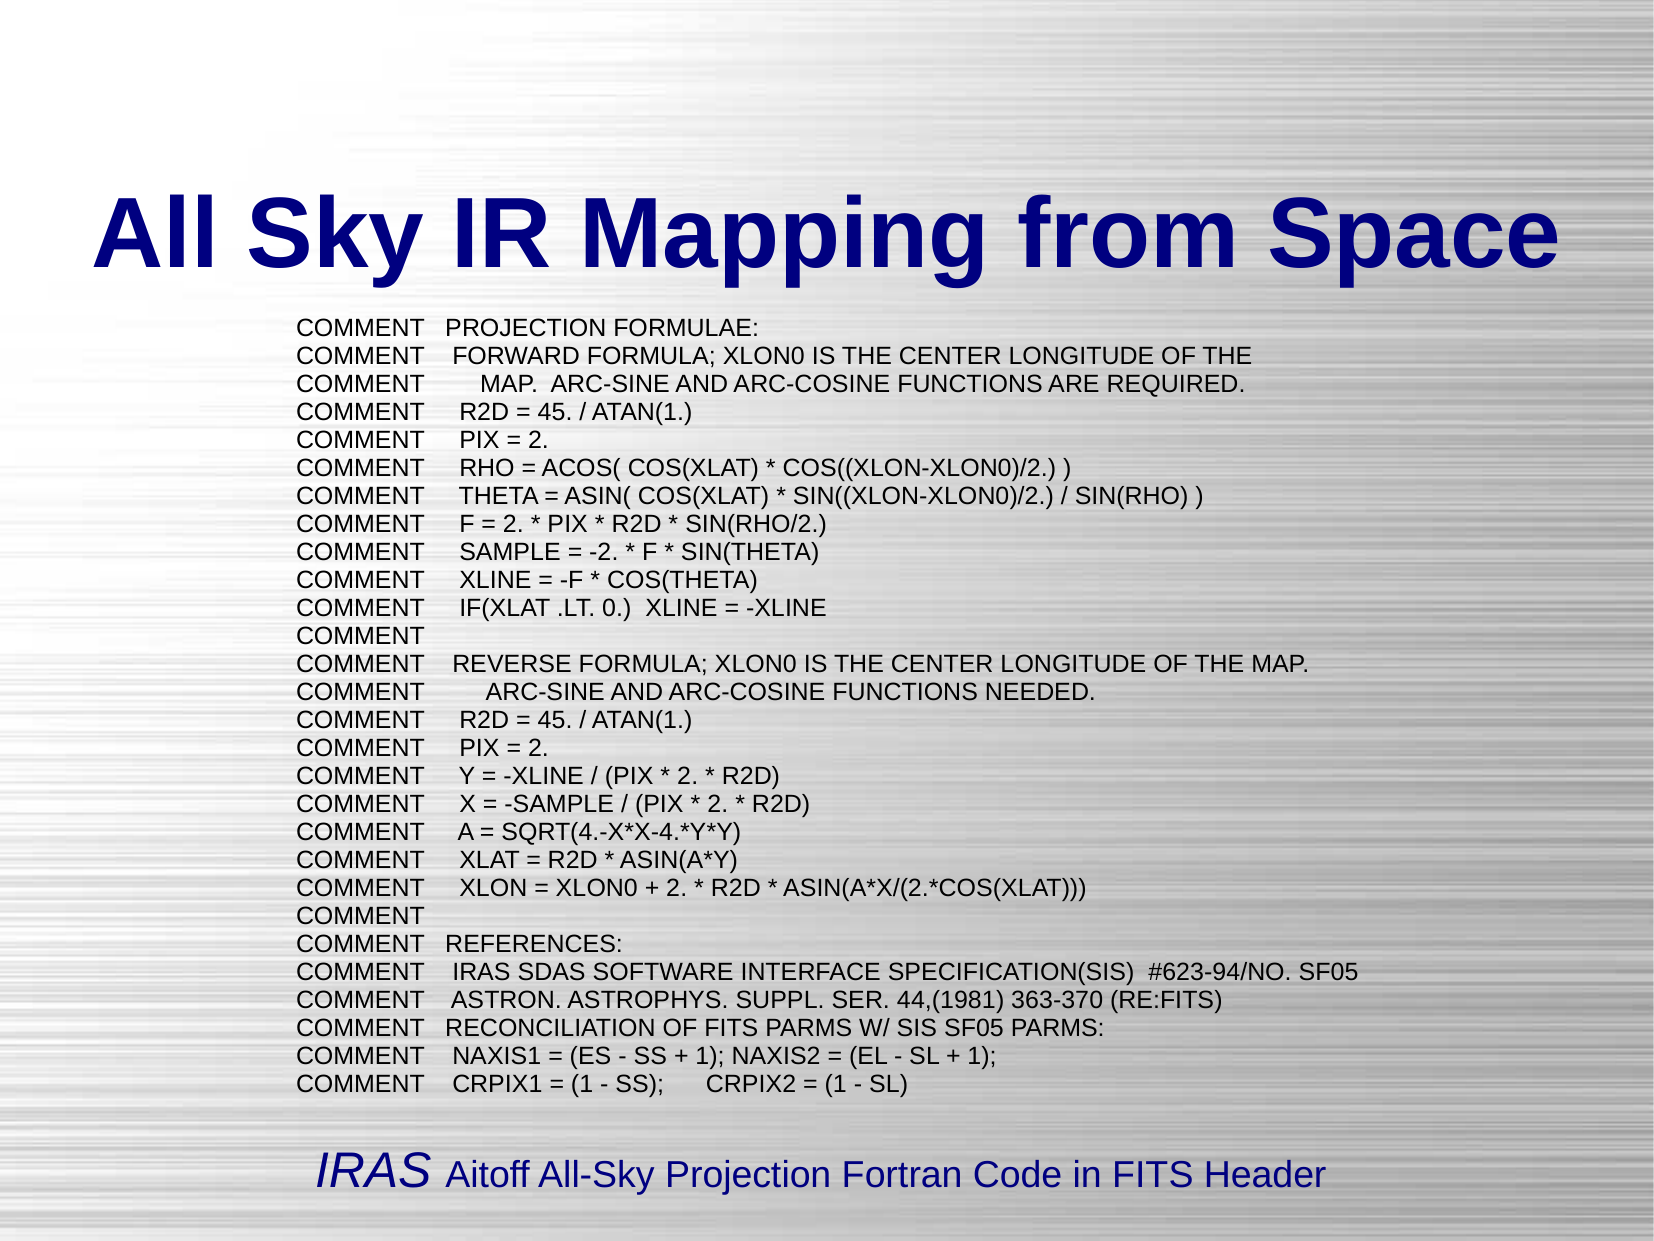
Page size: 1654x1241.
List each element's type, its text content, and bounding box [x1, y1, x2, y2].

text_box All Sky IR Mapping from Space [29, 169, 1625, 297]
text_box COMMENT PROJECTION FORMULAE: COMMENT FORWARD FORMULA; XLON0 IS THE CENTER LONGITUDE OF THE COMMENT MAP. ARC-SINE AND ARC-COSINE FUNCTIONS ARE REQUIRED. COMMENT R2D = 45. / ATAN(1.) COMMENT PIX = 2. COMMENT RHO = ACOS( COS(XLAT) * COS((XLON-XLON0)/2.) ) COMMENT THETA = ASIN( COS(XLAT) * SIN((XLON-XLON0)/2.) / SIN(RHO) ) COMMENT F = 2. * PIX * R2D * SIN(RHO/2.) COMMENT SAMPLE = -2. * F * SIN(THETA) COMMENT XLINE = -F * COS(THETA) COMMENT IF(XLAT .LT. 0.) XLINE = -XLINE COMMENT COMMENT REVERSE FORMULA; XLON0 IS THE CENTER LONGITUDE OF THE MAP. COMMENT ARC-SINE AND ARC-COSINE FUNCTIONS NEEDED. COMMENT R2D = 45. / ATAN(1.) COMMENT PIX = 2. COMMENT Y = -XLINE / (PIX * 2. * R2D) COMMENT X = -SAMPLE / (PIX * 2. * R2D) COMMENT A = SQRT(4.-X*X-4.*Y*Y) COMMENT XLAT = R2D * ASIN(A*Y) COMMENT XLON = XLON0 + 2. * R2D * ASIN(A*X/(2.*COS(XLAT))) COMMENT COMMENT REFERENCES: COMMENT IRAS SDAS SOFTWARE INTERFACE SPECIFICATION(SIS) #623-94/NO. SF05 COMMENT ASTRON. ASTROPHYS. SUPPL. SER. 44,(1981) 363-370 (RE:FITS) COMMENT RECONCILIATION OF FITS PARMS W/ SIS SF05 PARMS: COMMENT NAXIS1 = (ES - SS + 1); NAXIS2 = (EL - SL + 1); COMMENT CRPIX1 = (1 - SS); CRPIX2 = (1 - SL) [281, 306, 1378, 1134]
text_box IRAS Aitoff All-Sky Projection Fortran Code in FITS Header [300, 1135, 1345, 1208]
picture [0, 0, 1654, 1241]
